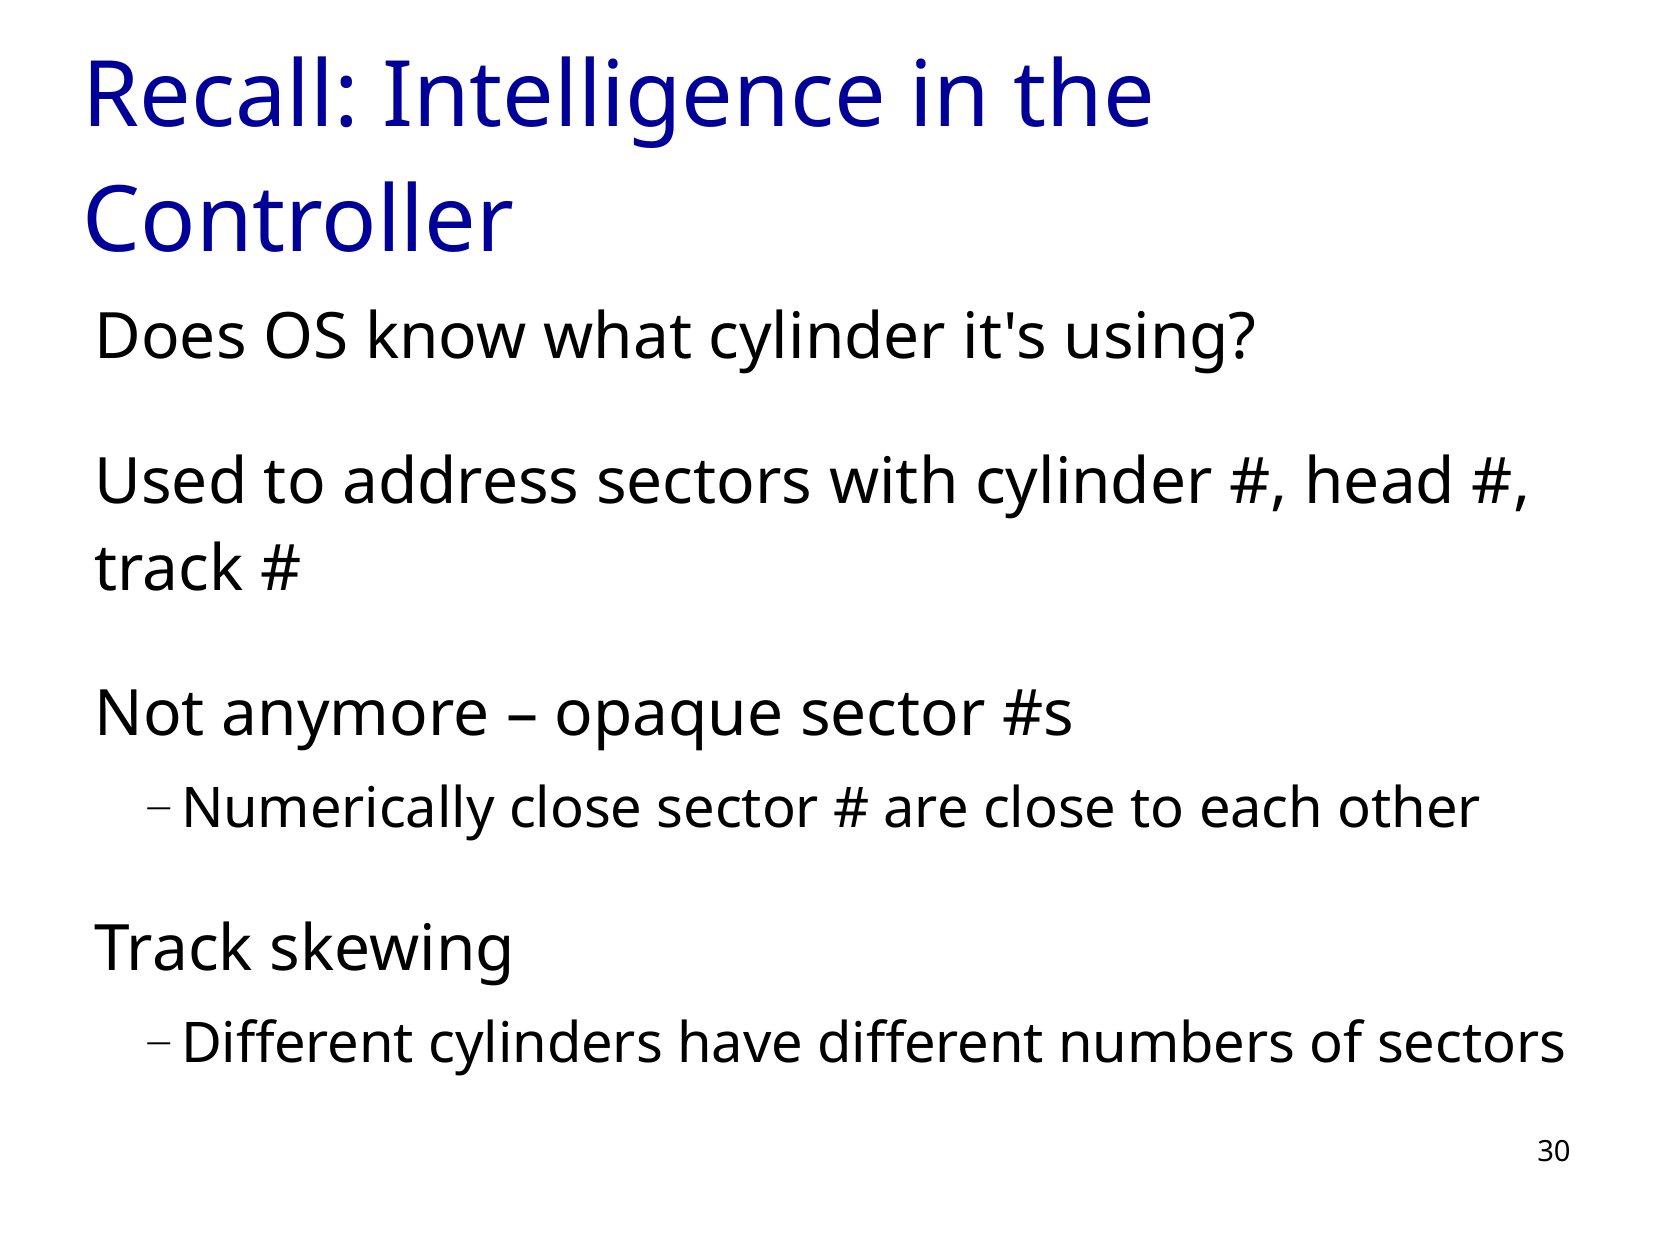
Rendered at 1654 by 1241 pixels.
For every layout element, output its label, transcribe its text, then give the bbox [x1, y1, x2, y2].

list Does OS know what cylinder it's using? Used to address sectors with cylinder #, head #, track # Not anymore – opaque sector #s Numerically close sector # are close to each other Track skewing Different cylinders have different numbers of sectors [60, 290, 1571, 1096]
title Recall: Intelligence in the Controller [82, 49, 1571, 257]
